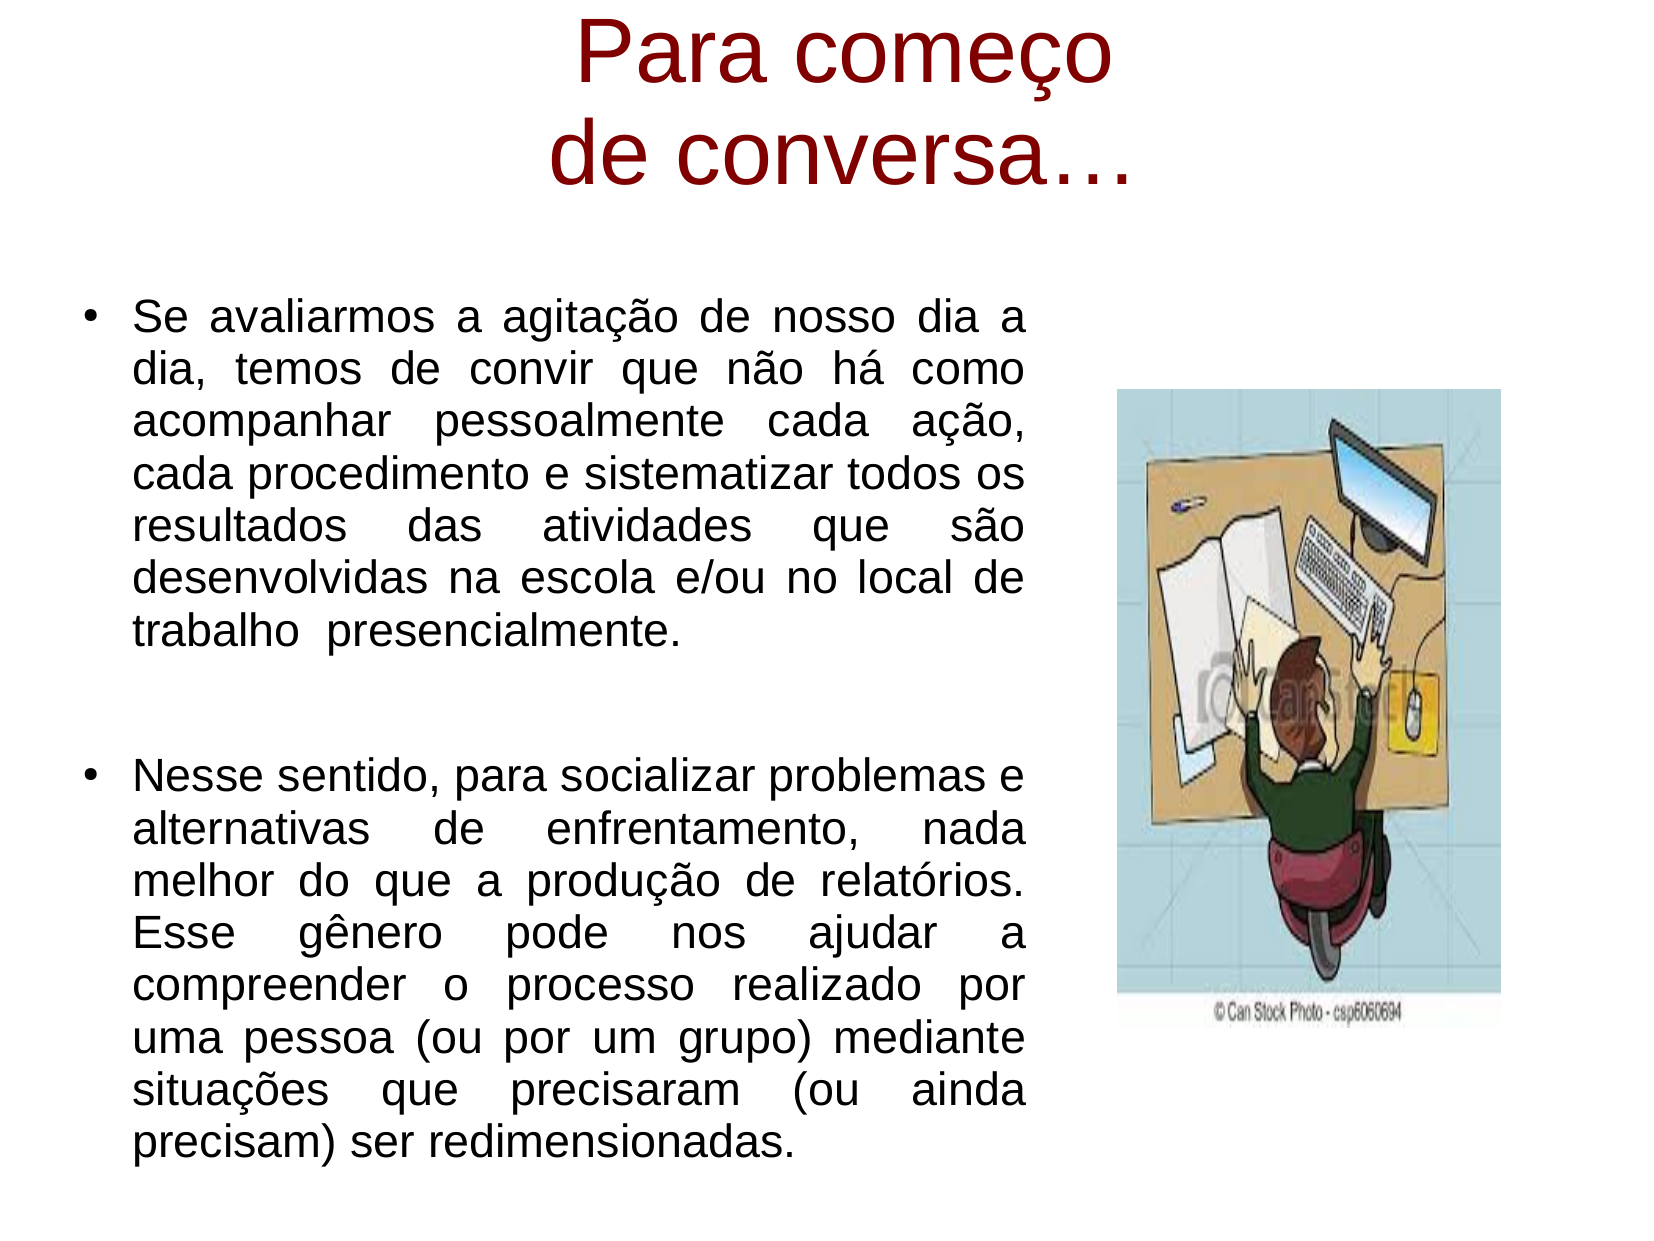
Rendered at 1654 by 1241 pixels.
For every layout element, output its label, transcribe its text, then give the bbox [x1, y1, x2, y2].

picture [1117, 389, 1501, 1028]
list Se avaliarmos a agitação de nosso dia a dia, temos de convir que não há como acompanhar pessoalmente cada ação, cada procedimento e sistematizar todos os resultados das atividades que são desenvolvidas na escola e/ou no local de trabalho presencialmente. Nesse sentido, para socializar problemas e alternativas de enfrentamento, nada melhor do que a produção de relatórios. Esse gênero pode nos ajudar a compreender o processo realizado por uma pessoa (ou por um grupo) mediante situações que precisaram (ou ainda precisam) ser redimensionadas. [82, 290, 1028, 1193]
title Para começo de conversa… [82, 0, 1571, 307]
